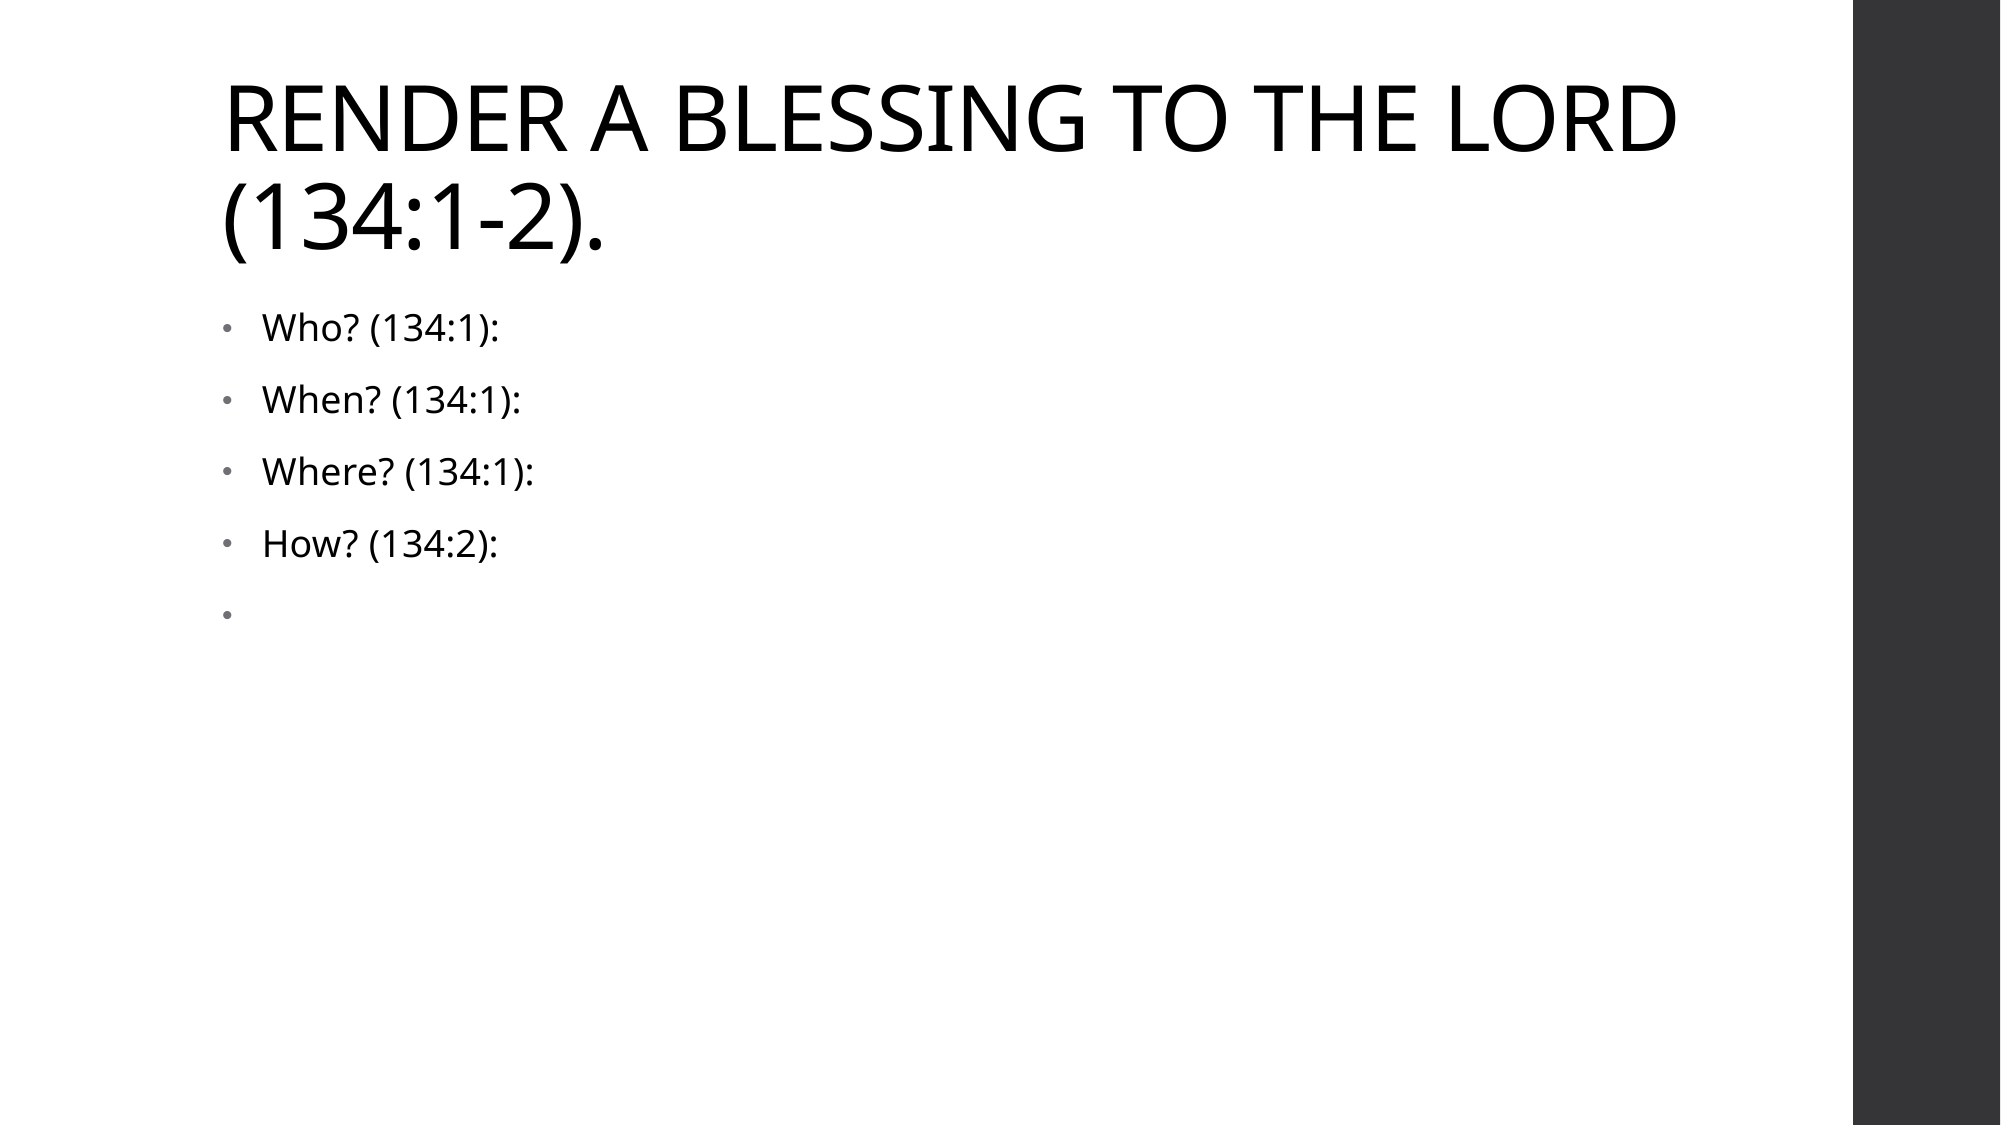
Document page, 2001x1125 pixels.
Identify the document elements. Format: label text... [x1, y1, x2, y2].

list Who? (134:1): When? (134:1): Where? (134:1): How? (134:2): [206, 299, 1617, 1014]
title RENDER A BLESSING TO THE LORD (134:1-2). [206, 60, 1797, 278]
